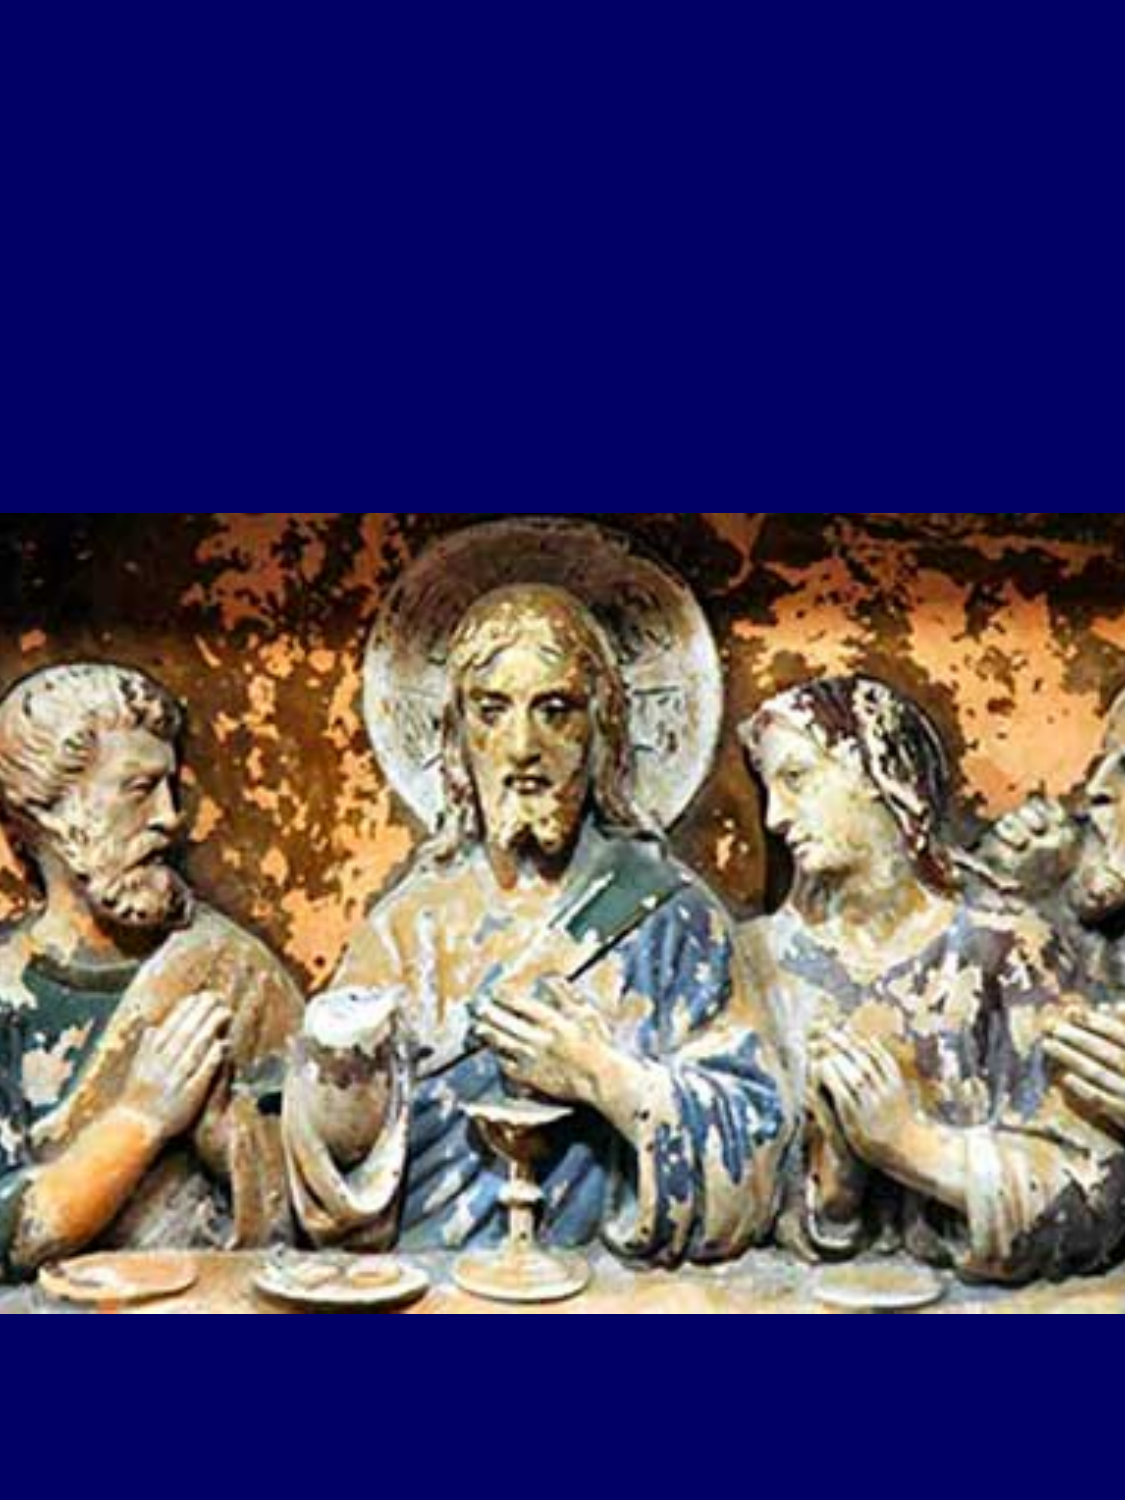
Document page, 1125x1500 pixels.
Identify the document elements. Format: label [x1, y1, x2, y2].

picture [0, 513, 1125, 1314]
